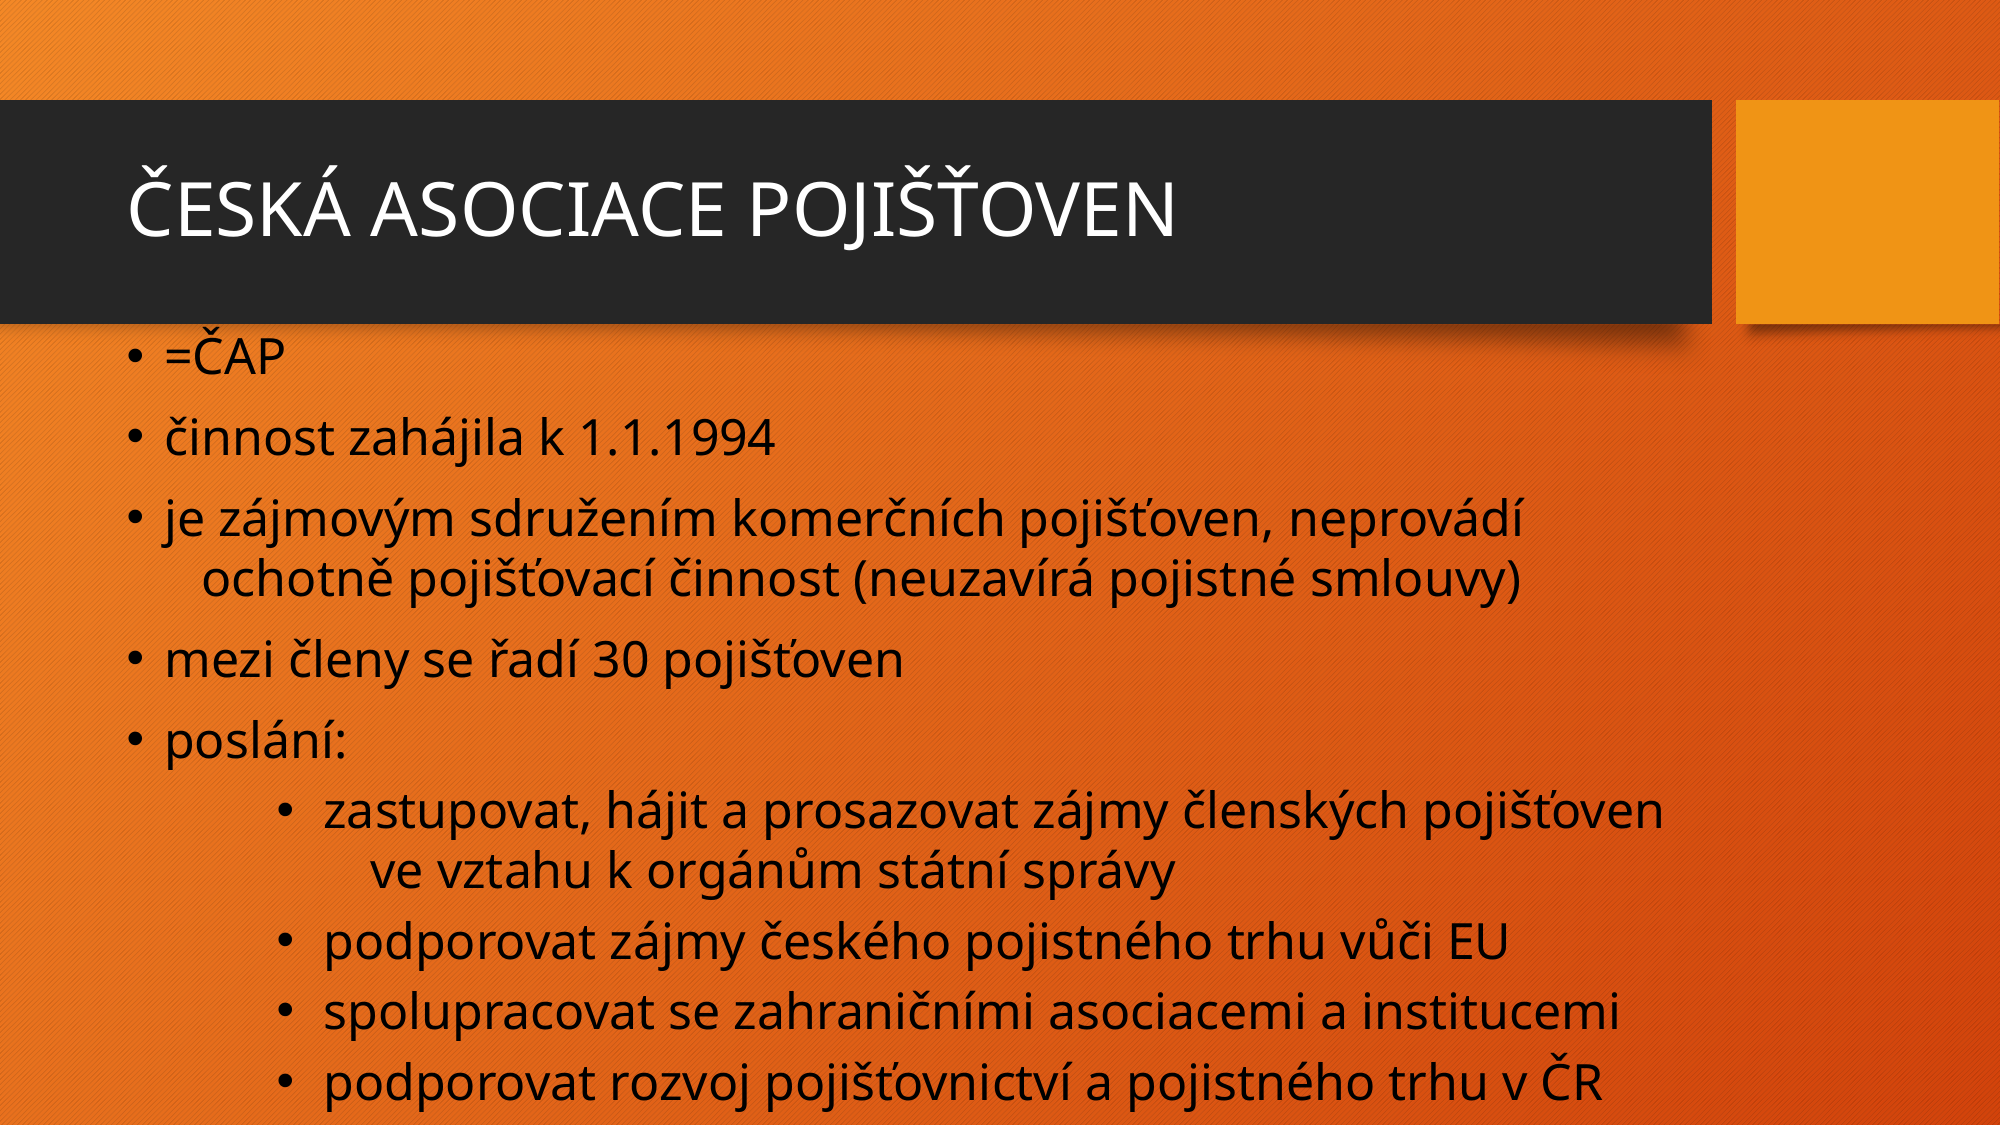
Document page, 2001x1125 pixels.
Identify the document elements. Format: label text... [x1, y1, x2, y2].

title ČESKÁ ASOCIACE POJIŠŤOVEN [111, 123, 1689, 301]
list =ČAP činnost zahájila k 1.1.1994 je zájmovým sdružením komerčních pojišťoven, neprovádí ochotně pojišťovací činnost (neuzavírá pojistné smlouvy) mezi členy se řadí 30 pojišťoven poslání: zastupovat, hájit a prosazovat zájmy členských pojišťoven ve vztahu k orgánům státní správy podporovat zájmy českého pojistného trhu vůči EU spolupracovat se zahraničními asociacemi a institucemi podporovat rozvoj pojišťovnictví a pojistného trhu v ČR [111, 323, 1689, 1125]
